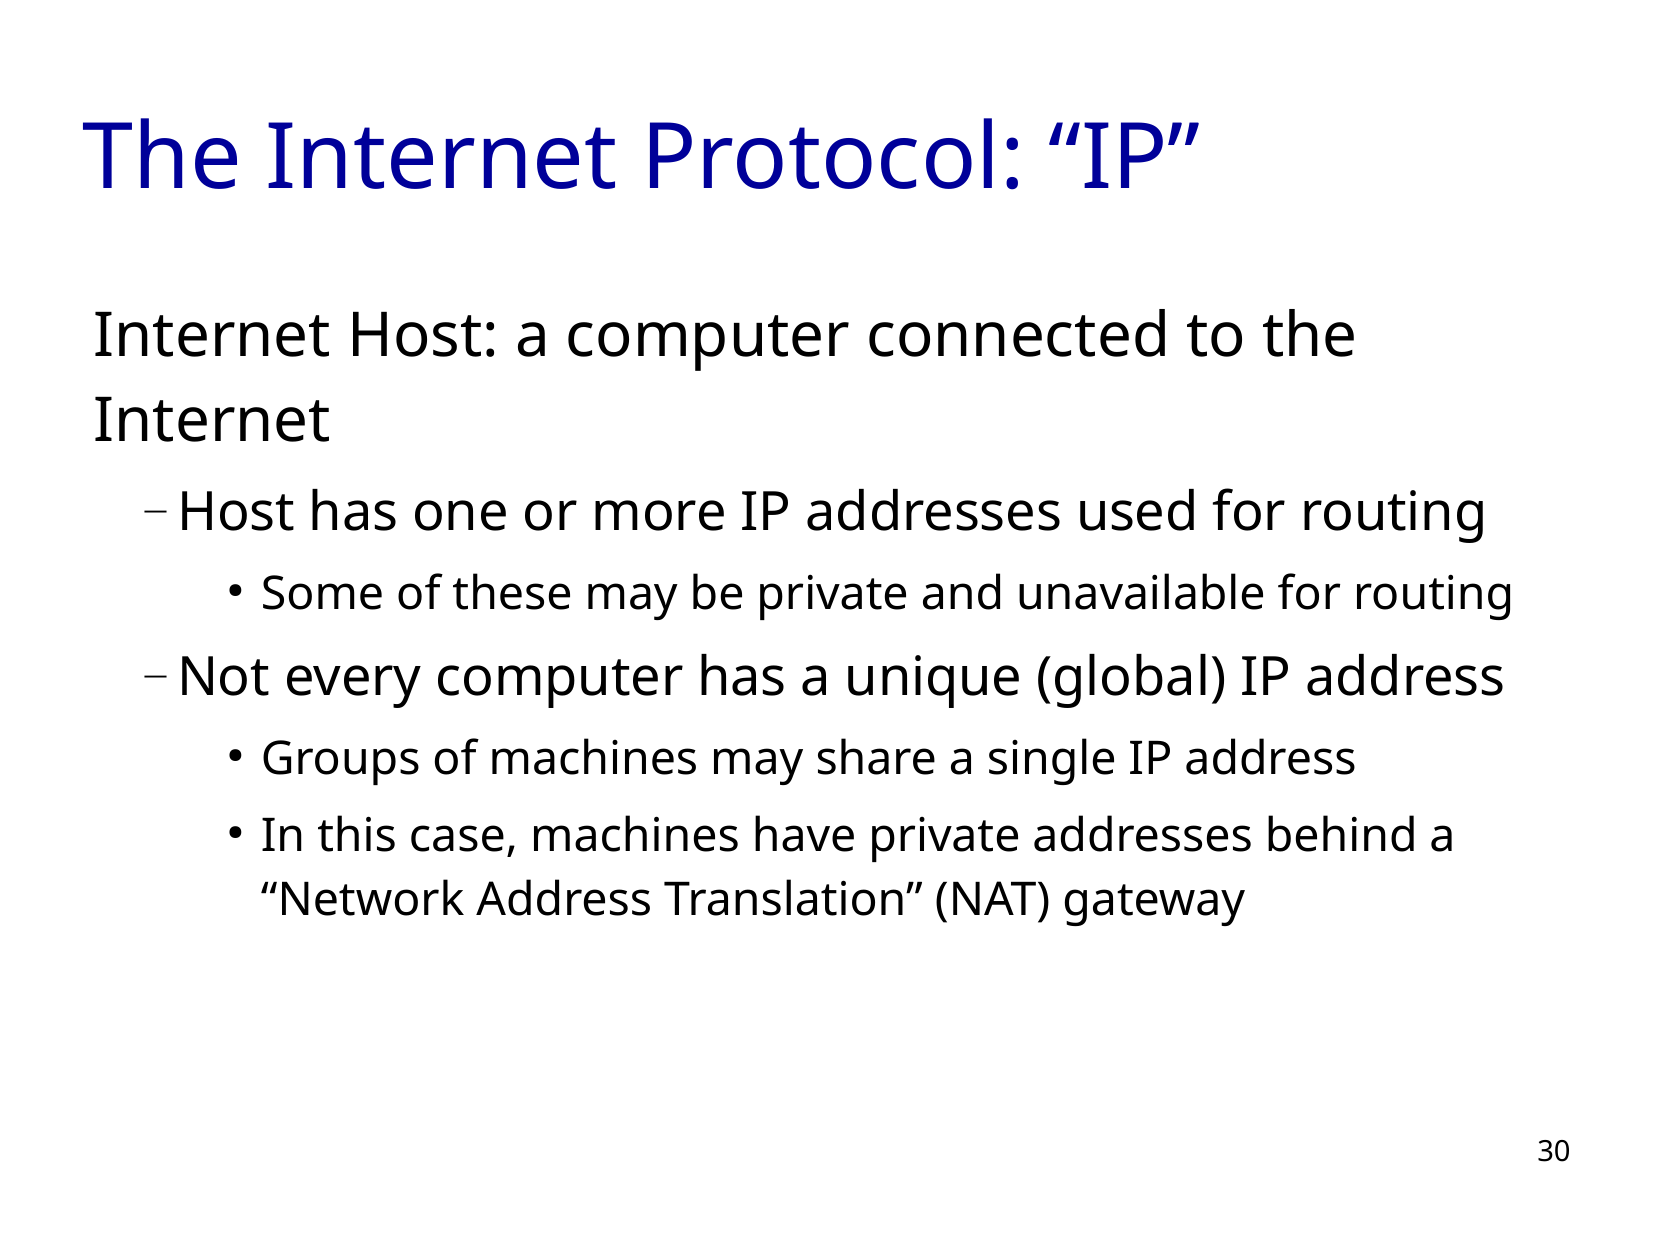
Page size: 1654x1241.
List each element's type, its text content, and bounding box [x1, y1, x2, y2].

list Internet Host: a computer connected to the Internet Host has one or more IP addresses used for routing Some of these may be private and unavailable for routing Not every computer has a unique (global) IP address Groups of machines may share a single IP address In this case, machines have private addresses behind a “Network Address Translation” (NAT) gateway [60, 290, 1571, 1096]
title The Internet Protocol: “IP” [82, 49, 1571, 257]
